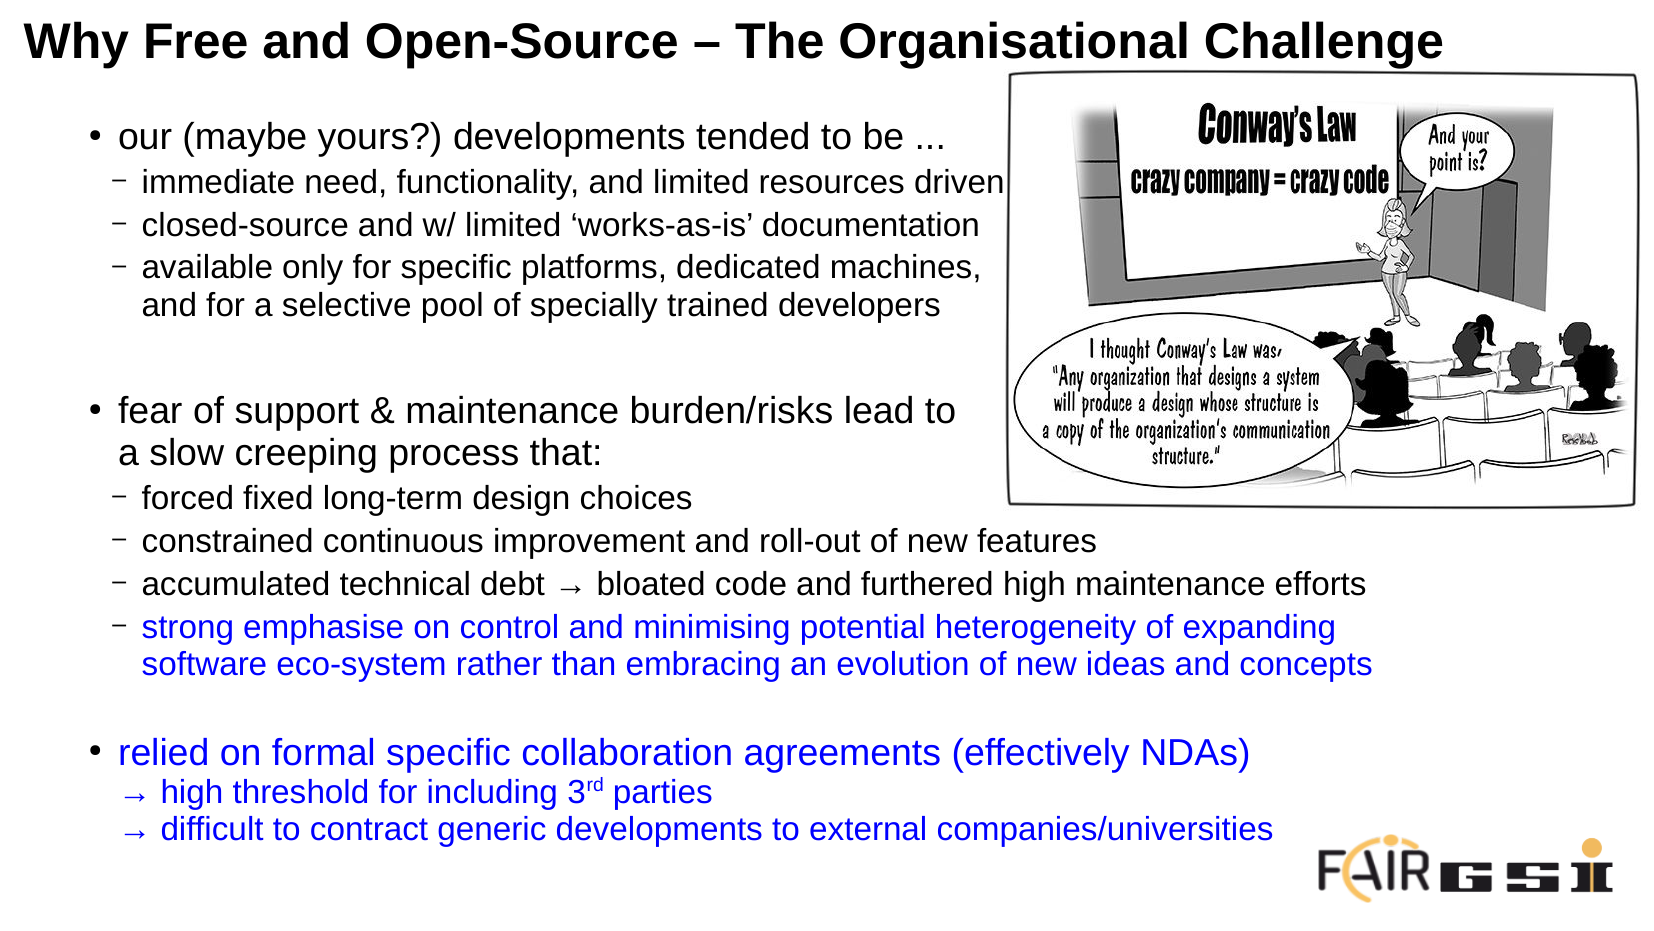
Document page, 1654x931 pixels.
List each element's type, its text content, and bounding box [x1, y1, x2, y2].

picture [1318, 870, 1430, 904]
list our (maybe yours?) developments tended to be ... immediate need, functionality, and limited resources driven closed-source and w/ limited ‘works-as-is’ documentation available only for specific platforms, dedicated machines, and for a selective pool of specially trained developers fear of support & maintenance burden/risks lead to a slow creeping process that: forced fixed long-term design choices constrained continuous improvement and roll-out of new features accumulated technical debt → bloated code and furthered high maintenance efforts strong emphasise on control and minimising potential heterogeneity of expanding software eco-system rather than embracing an evolution of new ideas and concepts relied on formal specific collaboration agreements (effectively NDAs) → high threshold for including 3rd parties → difficult to contract generic developments to external companies/universities [82, 115, 1571, 870]
picture [1439, 836, 1615, 895]
title Why Free and Open-Source – The Organisational Challenge [23, 5, 1638, 77]
picture [1003, 69, 1642, 512]
